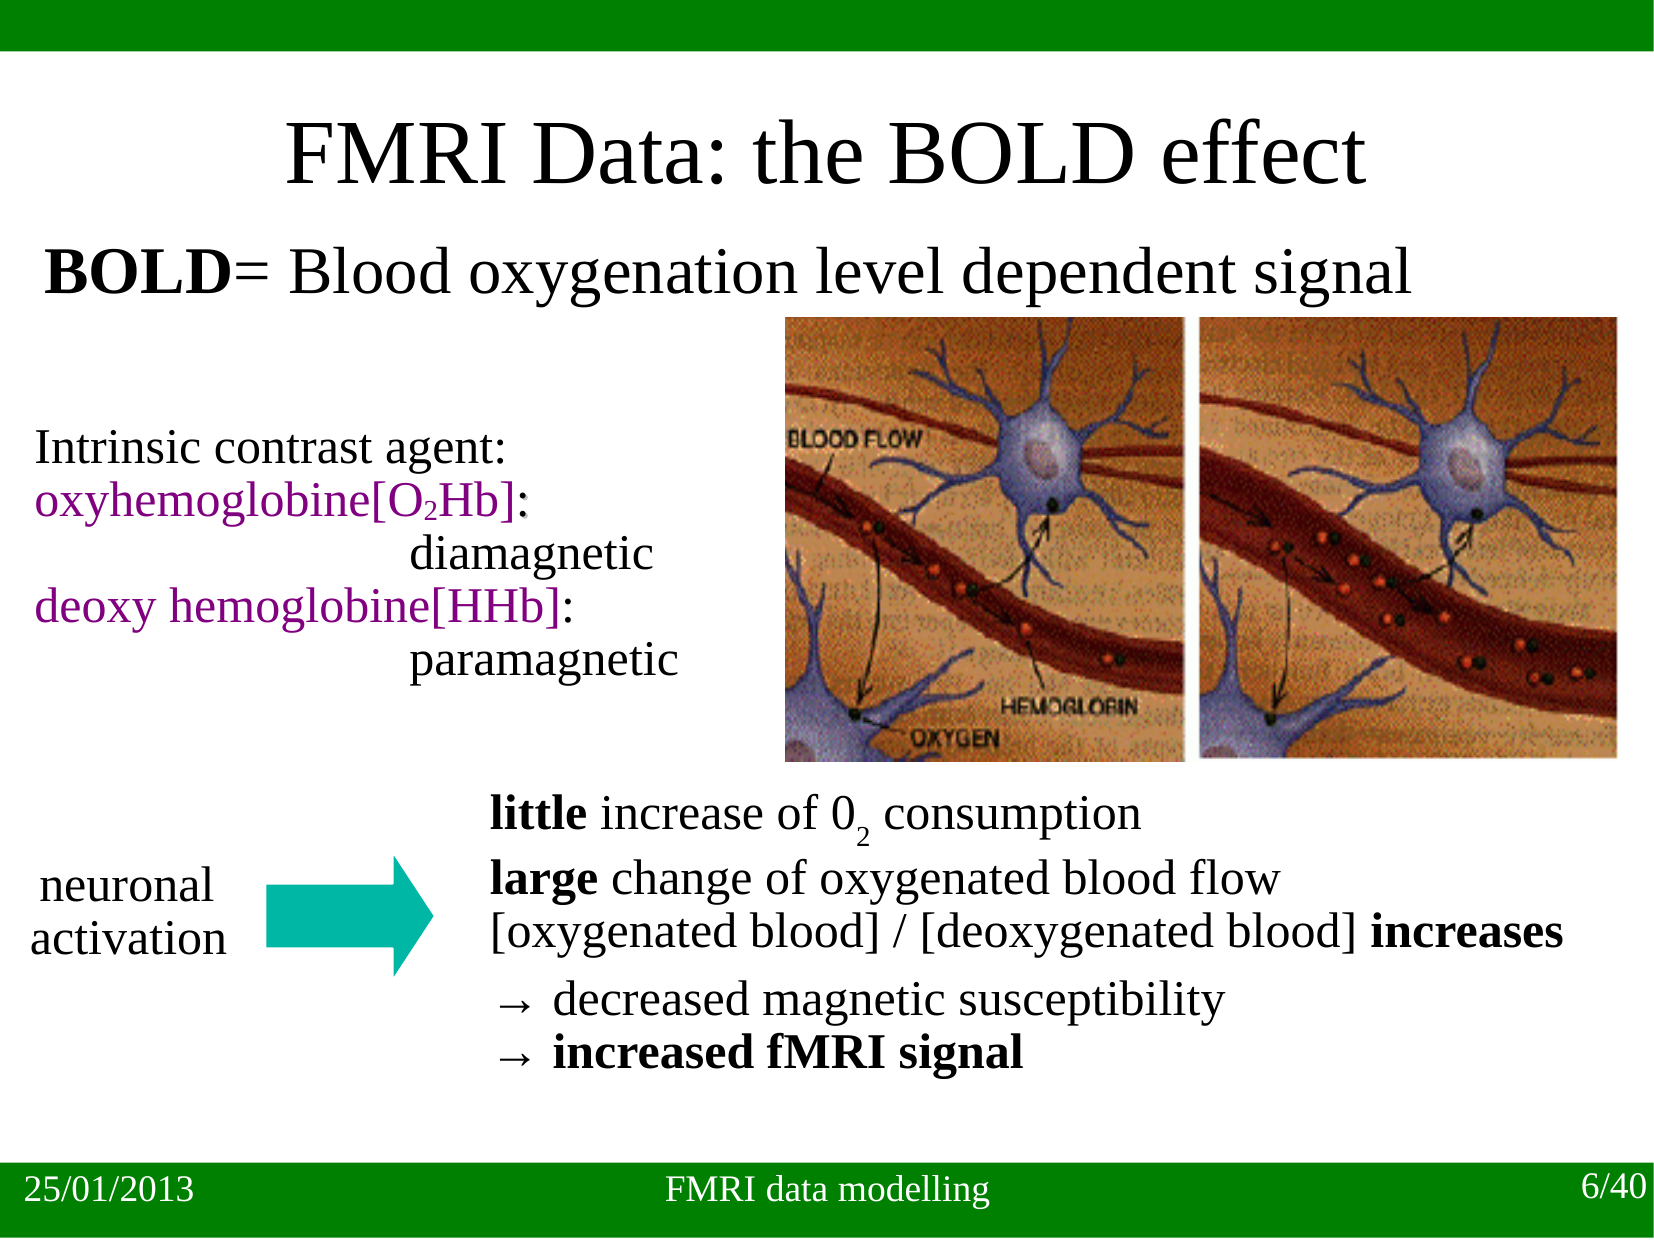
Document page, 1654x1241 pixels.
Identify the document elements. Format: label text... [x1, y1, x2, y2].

text_box neuronal activation [15, 851, 322, 1002]
title FMRI Data: the BOLD effect [82, 56, 1571, 250]
text_box BOLD= Blood oxygenation level dependent signal [27, 238, 1543, 308]
text_box [265, 851, 436, 981]
picture [785, 317, 1620, 762]
text_box little increase of 02 consumption large change of oxygenated blood flow [oxygenated blood] / [deoxygenated blood] increases → decreased magnetic susceptibility → increased fMRI signal [475, 777, 1645, 1141]
text_box Intrinsic contrast agent: oxyhemoglobine[O2Hb]: diamagnetic deoxy hemoglobine[HHb]: paramagnetic [34, 420, 683, 687]
